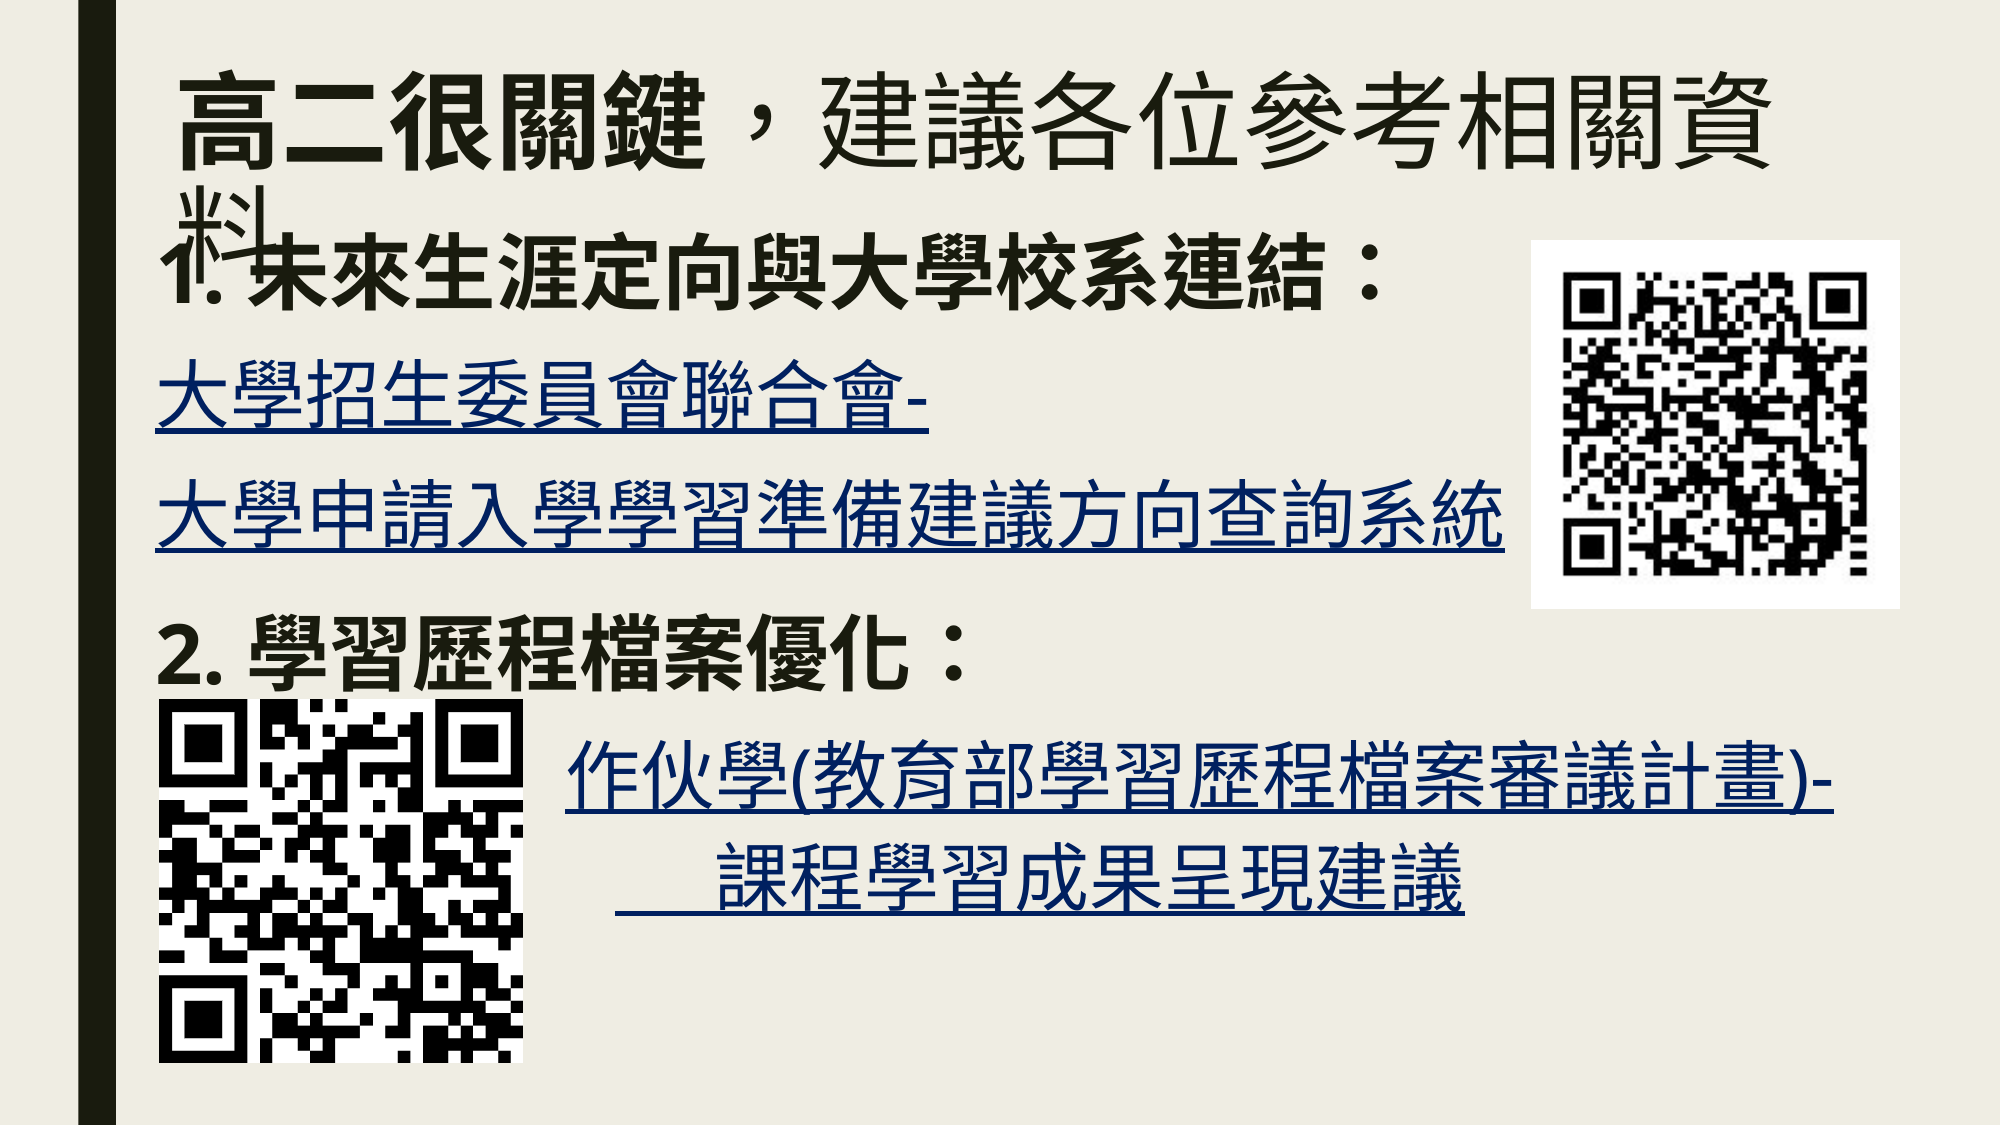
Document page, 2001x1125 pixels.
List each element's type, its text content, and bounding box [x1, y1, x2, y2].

title 高二很關鍵，建議各位參考相關資料 [159, 62, 1860, 136]
list 1.未來生涯定向與大學校系連結： 大學招生委員會聯合會- 大學申請入學學習準備建議方向查詢系統 2.學習歷程檔案優化： 作伙學(教育部學習歷程檔案審議計畫)- 課程學習成果呈現建議 [140, 136, 1941, 912]
picture [159, 699, 523, 1063]
picture [1531, 240, 1900, 609]
